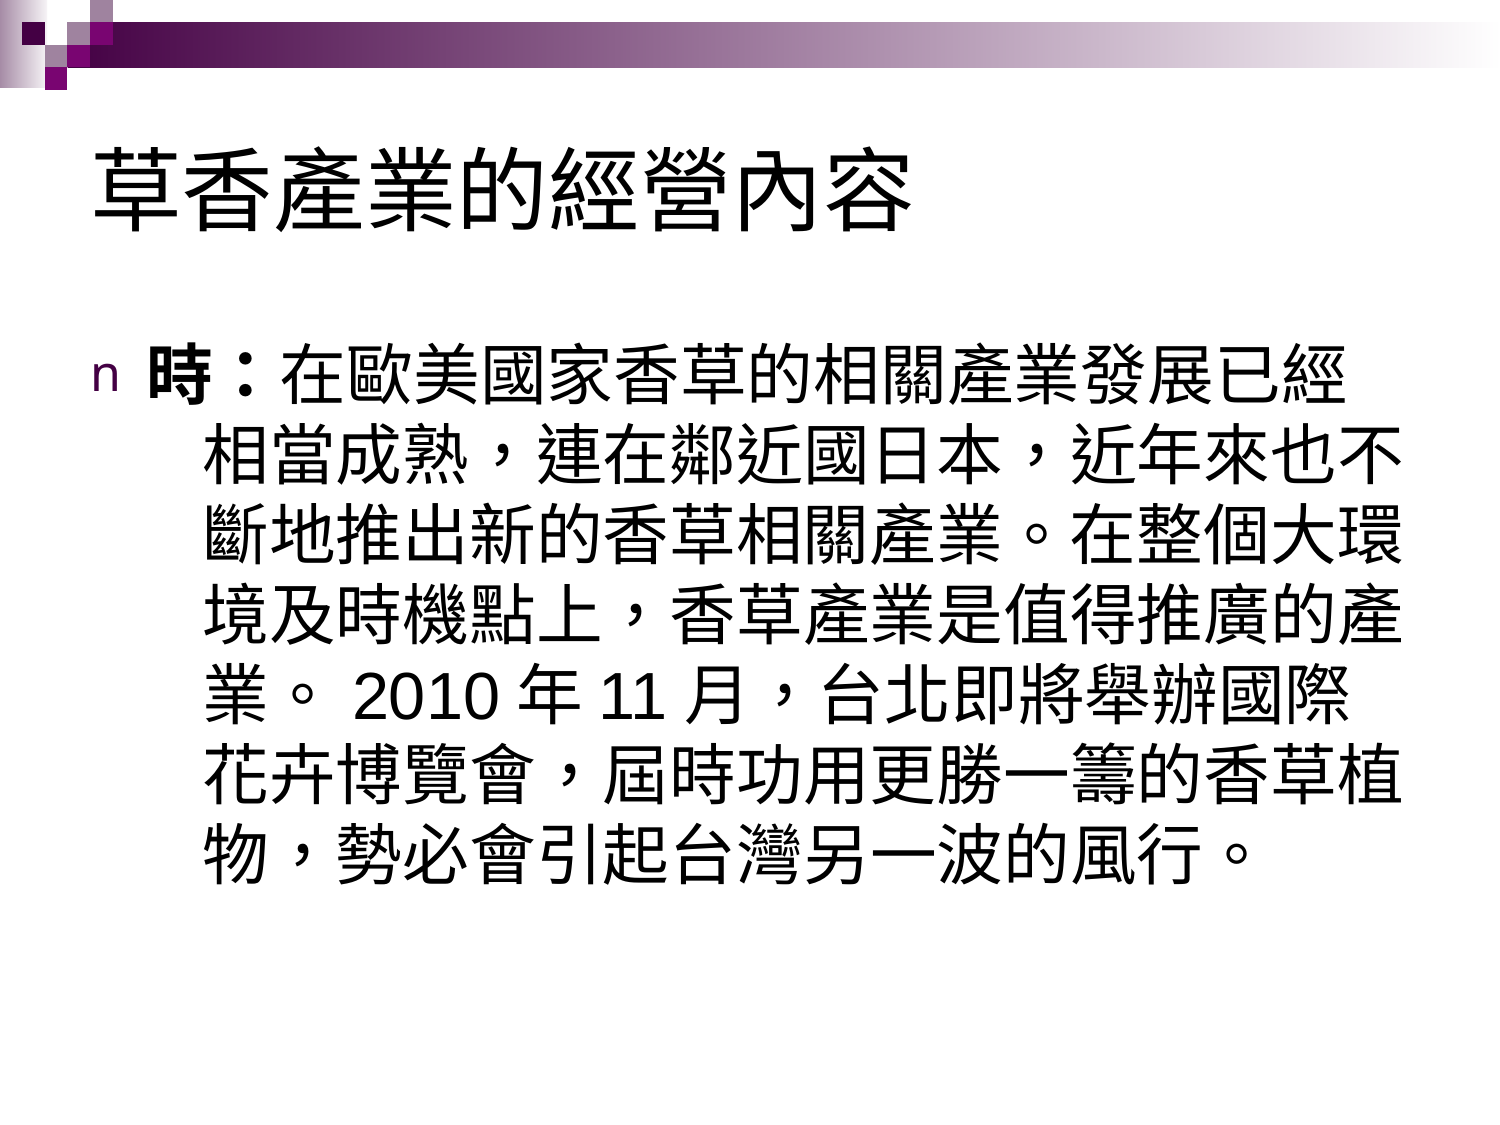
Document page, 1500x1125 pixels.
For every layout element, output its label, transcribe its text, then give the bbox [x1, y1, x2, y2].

list 時：在歐美國家香草的相關產業發展已經相當成熟，連在鄰近國日本，近年來也不斷地推出新的香草相關產業。在整個大環境及時機點上，香草產業是值得推廣的產業。2010年11月，台北即將舉辦國際花卉博覽會，屆時功用更勝一籌的香草植物，勢必會引起台灣另一波的風行。 [75, 324, 1426, 963]
title 草香產業的經營內容 [75, 75, 1426, 300]
